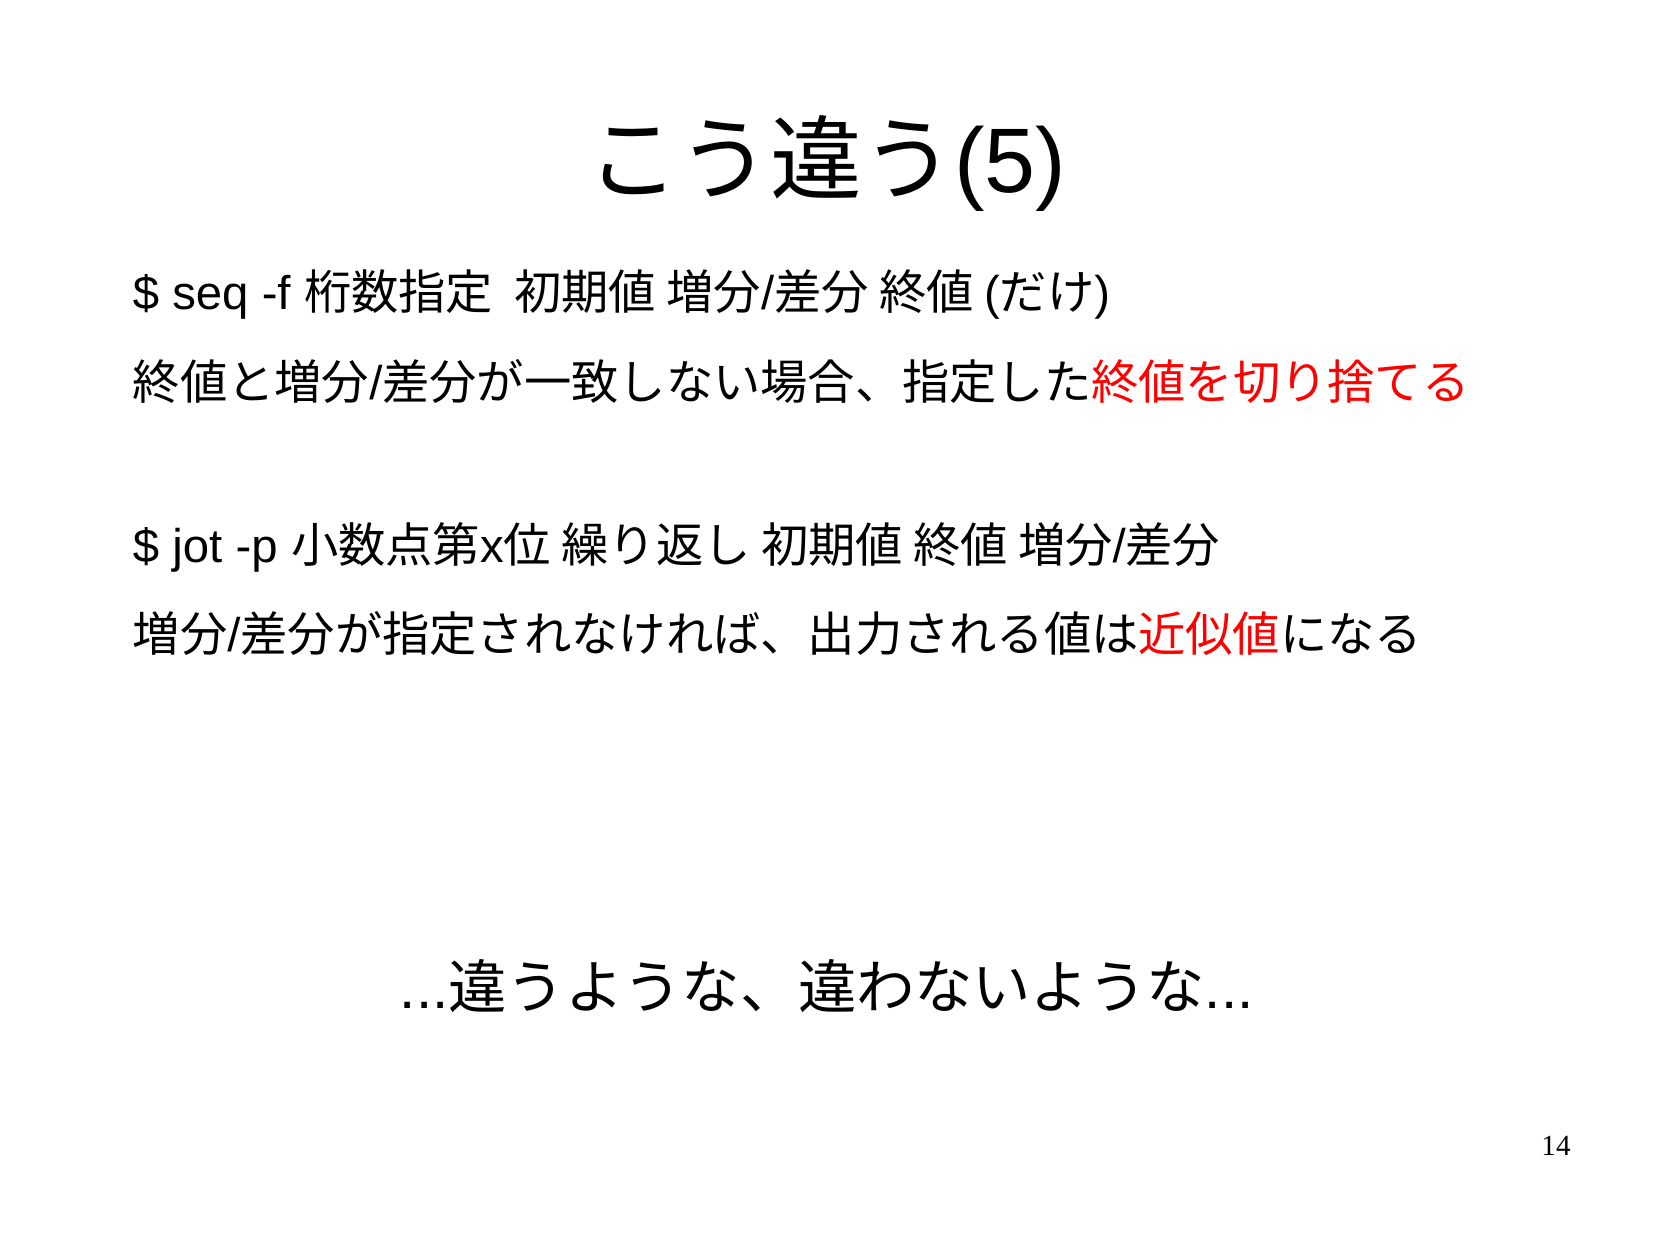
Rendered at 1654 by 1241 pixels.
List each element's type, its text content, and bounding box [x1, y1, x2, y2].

title ...違うような、違わないような... [82, 879, 1571, 1087]
title こう違う(5) [82, 49, 1571, 257]
list $ seq -f 桁数指定 初期値 増分/差分 終値 (だけ) 終値と増分/差分が一致しない場合、指定した終値を切り捨てる $ jot -p 小数点第x位 繰り返し 初期値 終値 増分/差分 増分/差分が指定されなければ、出力される値は近似値になる [82, 255, 1477, 674]
